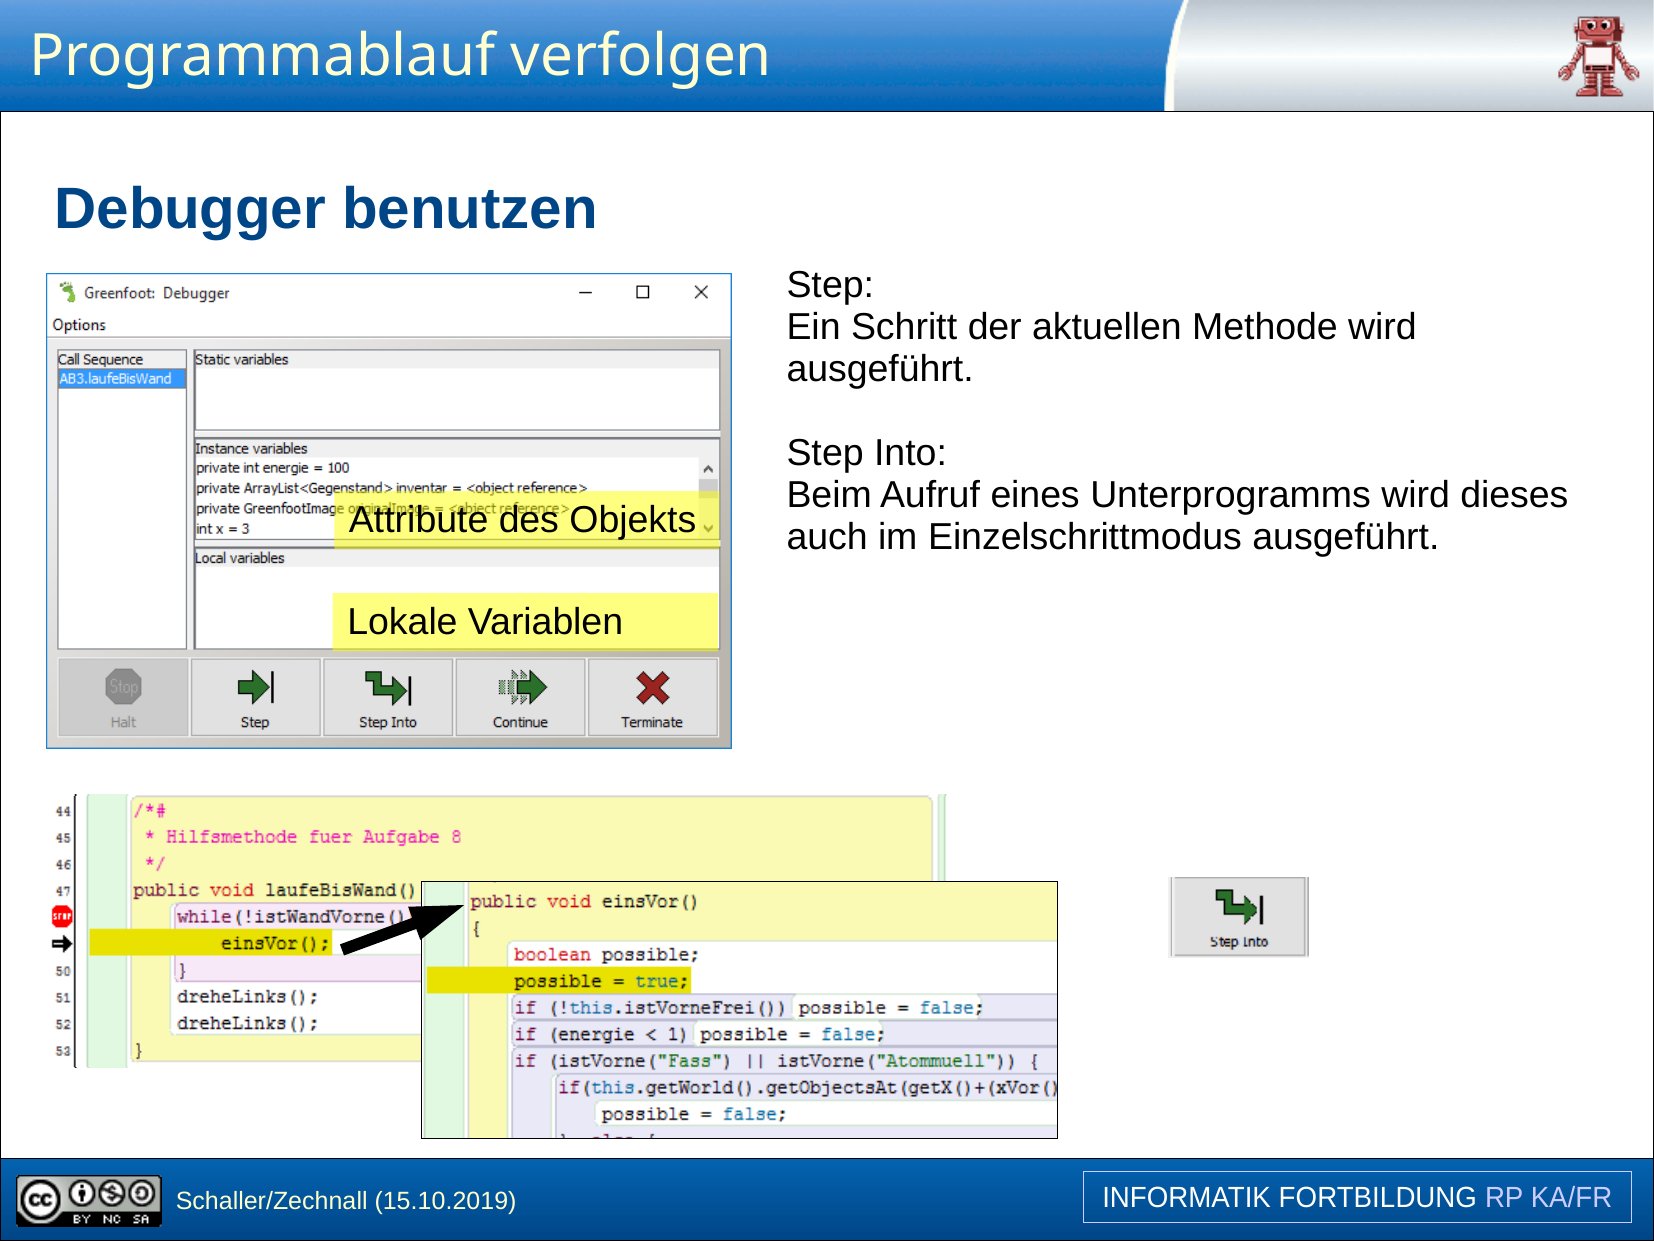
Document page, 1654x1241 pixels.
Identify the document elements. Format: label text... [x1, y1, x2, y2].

picture [1168, 877, 1309, 958]
picture [16, 1175, 162, 1227]
text_box Attribute des Objekts [334, 491, 720, 550]
text_box Debugger benutzen [39, 168, 1301, 259]
text_box Step: Ein Schritt der aktuellen Methode wird ausgeführt. Step Into: Beim Aufruf eines Unterprogramms wird dieses auch im Einzelschrittmodus ausgeführt. [771, 256, 1619, 752]
picture [0, 0, 1654, 111]
picture [43, 794, 1058, 1139]
title Programmablauf verfolgen [29, 14, 1151, 92]
text_box Lokale Variablen [332, 593, 718, 652]
picture [46, 273, 732, 749]
